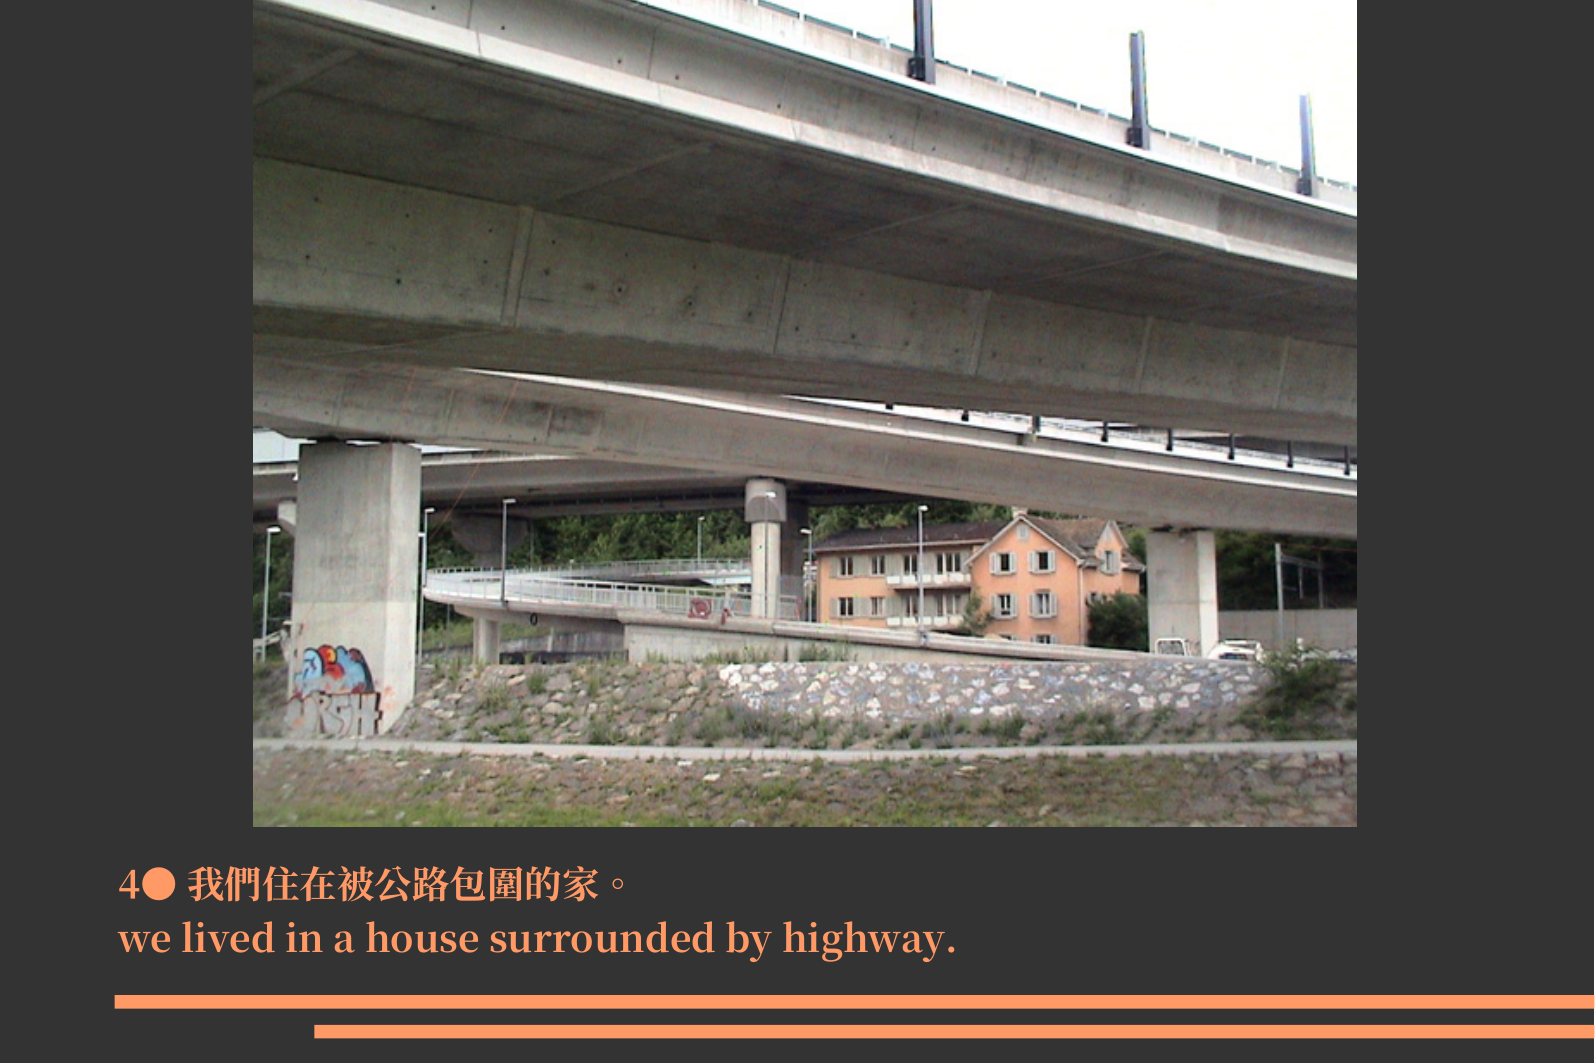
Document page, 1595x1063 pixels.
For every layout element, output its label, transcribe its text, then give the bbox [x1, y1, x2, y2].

picture [253, 0, 1357, 827]
title 4● 我們住在被公路包圍的家。 we lived in a house surrounded by highway. [118, 850, 1004, 969]
